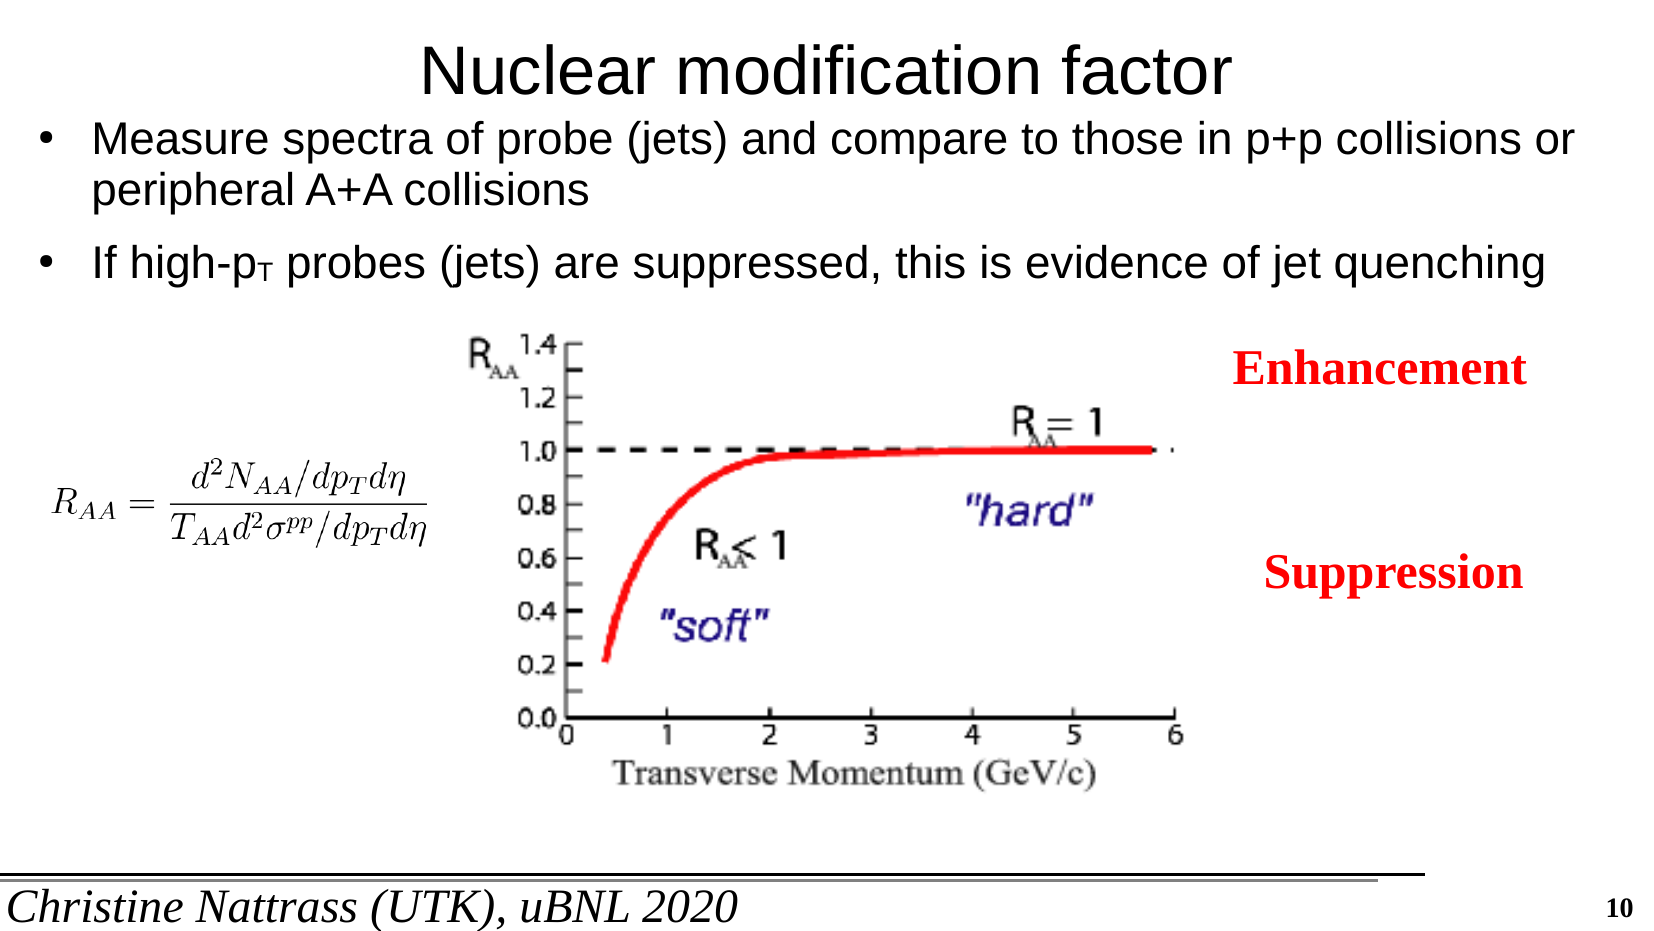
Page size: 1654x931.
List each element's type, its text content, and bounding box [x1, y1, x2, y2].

title Nuclear modification factor [82, 18, 1571, 112]
text_box Enhancement [1217, 333, 1586, 404]
list Measure spectra of probe (jets) and compare to those in p+p collisions or peripheral A+A collisions If high-pT probes (jets) are suppressed, this is evidence of jet quenching [20, 112, 1644, 870]
text_box Suppression [1248, 536, 1572, 608]
picture [467, 328, 1186, 801]
picture [51, 457, 427, 548]
